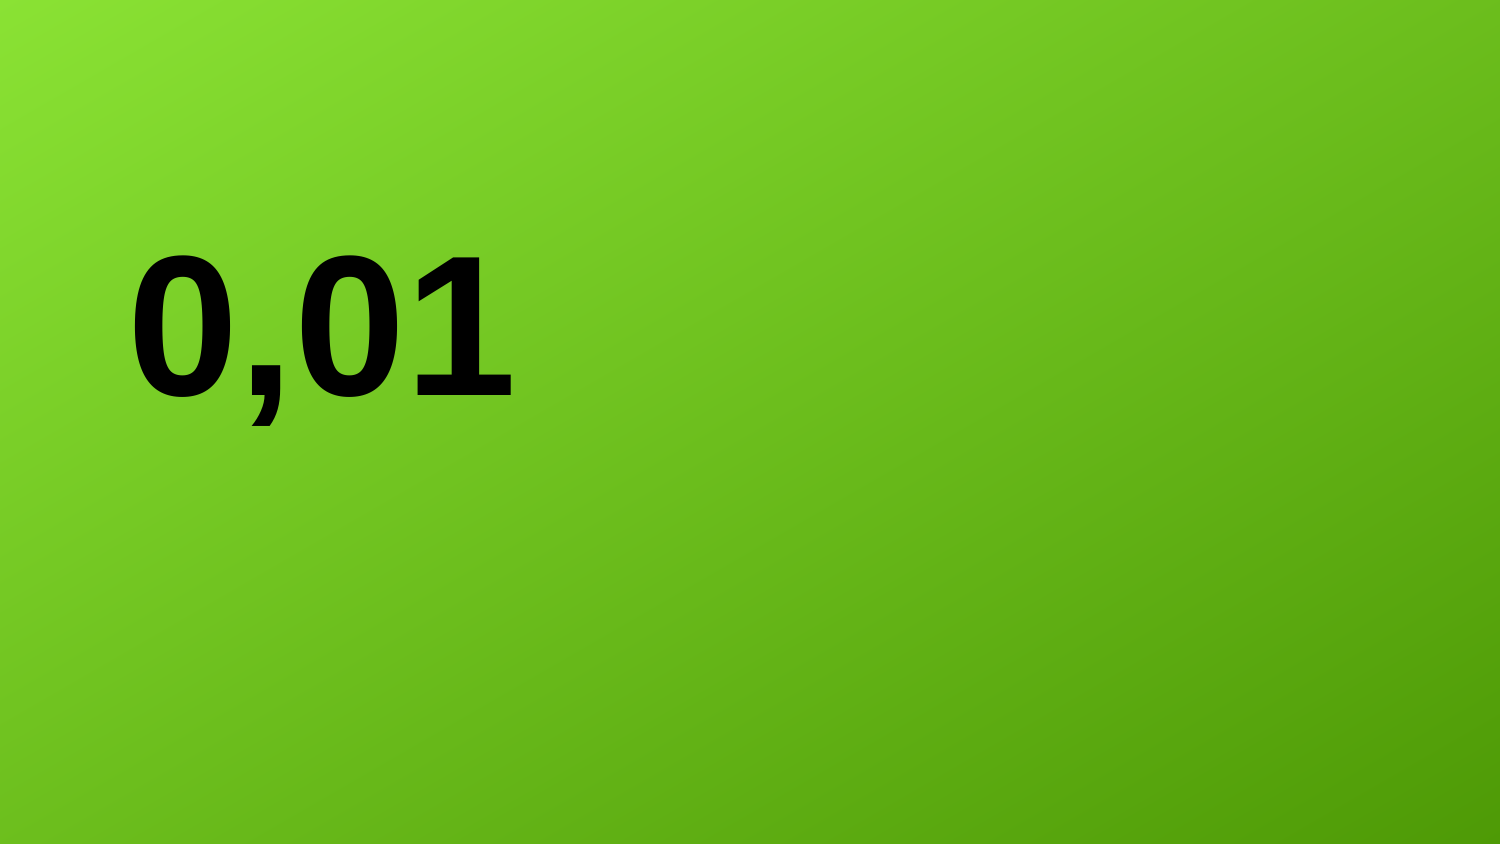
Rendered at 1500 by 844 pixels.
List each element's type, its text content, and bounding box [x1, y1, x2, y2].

title 0,01 [112, 259, 1388, 450]
